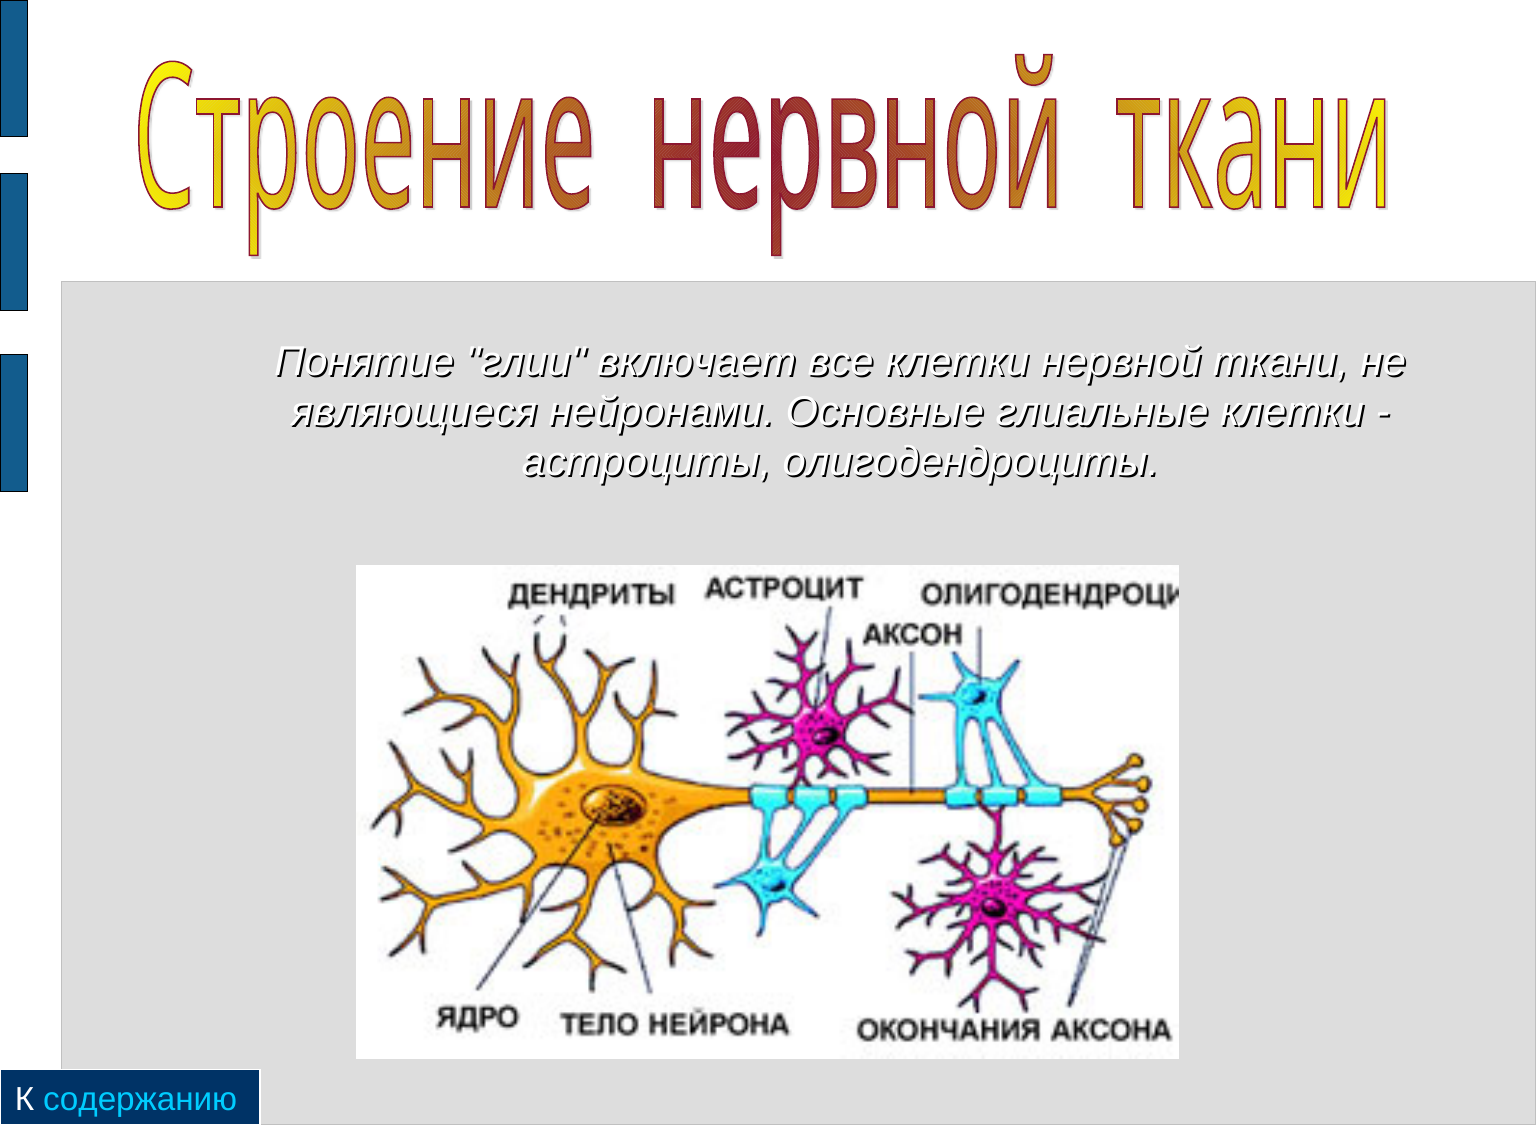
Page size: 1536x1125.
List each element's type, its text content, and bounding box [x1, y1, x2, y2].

text_box Строение нервной ткани [365, 97, 411, 210]
text_box Строение нервной ткани [1009, 99, 1056, 208]
picture [356, 565, 1179, 1059]
text_box Строение нервной ткани [888, 99, 934, 208]
text_box Строение нервной ткани [947, 97, 997, 210]
text_box Строение нервной ткани [306, 97, 355, 210]
text_box Строение нервной ткани [1015, 54, 1053, 86]
text_box Строение нервной ткани [249, 97, 296, 256]
text_box Строение нервной ткани [713, 97, 759, 210]
text_box Строение нервной ткани [196, 99, 239, 208]
text_box Строение нервной ткани [1169, 99, 1212, 208]
text_box Строение нервной ткани [1116, 99, 1160, 208]
text_box Строение нервной ткани [485, 99, 532, 208]
text_box Строение нервной ткани [1217, 97, 1261, 210]
text_box Понятие "глии" включает все клетки нервной ткани, не являющиеся нейронами. Основные глиальные клетки - астроциты, олигодендроциты. [175, 326, 1506, 492]
text_box Строение нервной ткани [1276, 99, 1322, 208]
text_box Строение нервной ткани [771, 97, 819, 256]
text_box Строение нервной ткани [545, 97, 591, 210]
text_box Строение нервной ткани [1338, 99, 1385, 208]
text_box Строение нервной ткани [654, 99, 701, 208]
text_box Строение нервной ткани [138, 61, 192, 210]
text_box Строение нервной ткани [423, 99, 470, 208]
text_box Строение нервной ткани [832, 99, 876, 208]
text_box К содержанию [0, 1069, 260, 1125]
